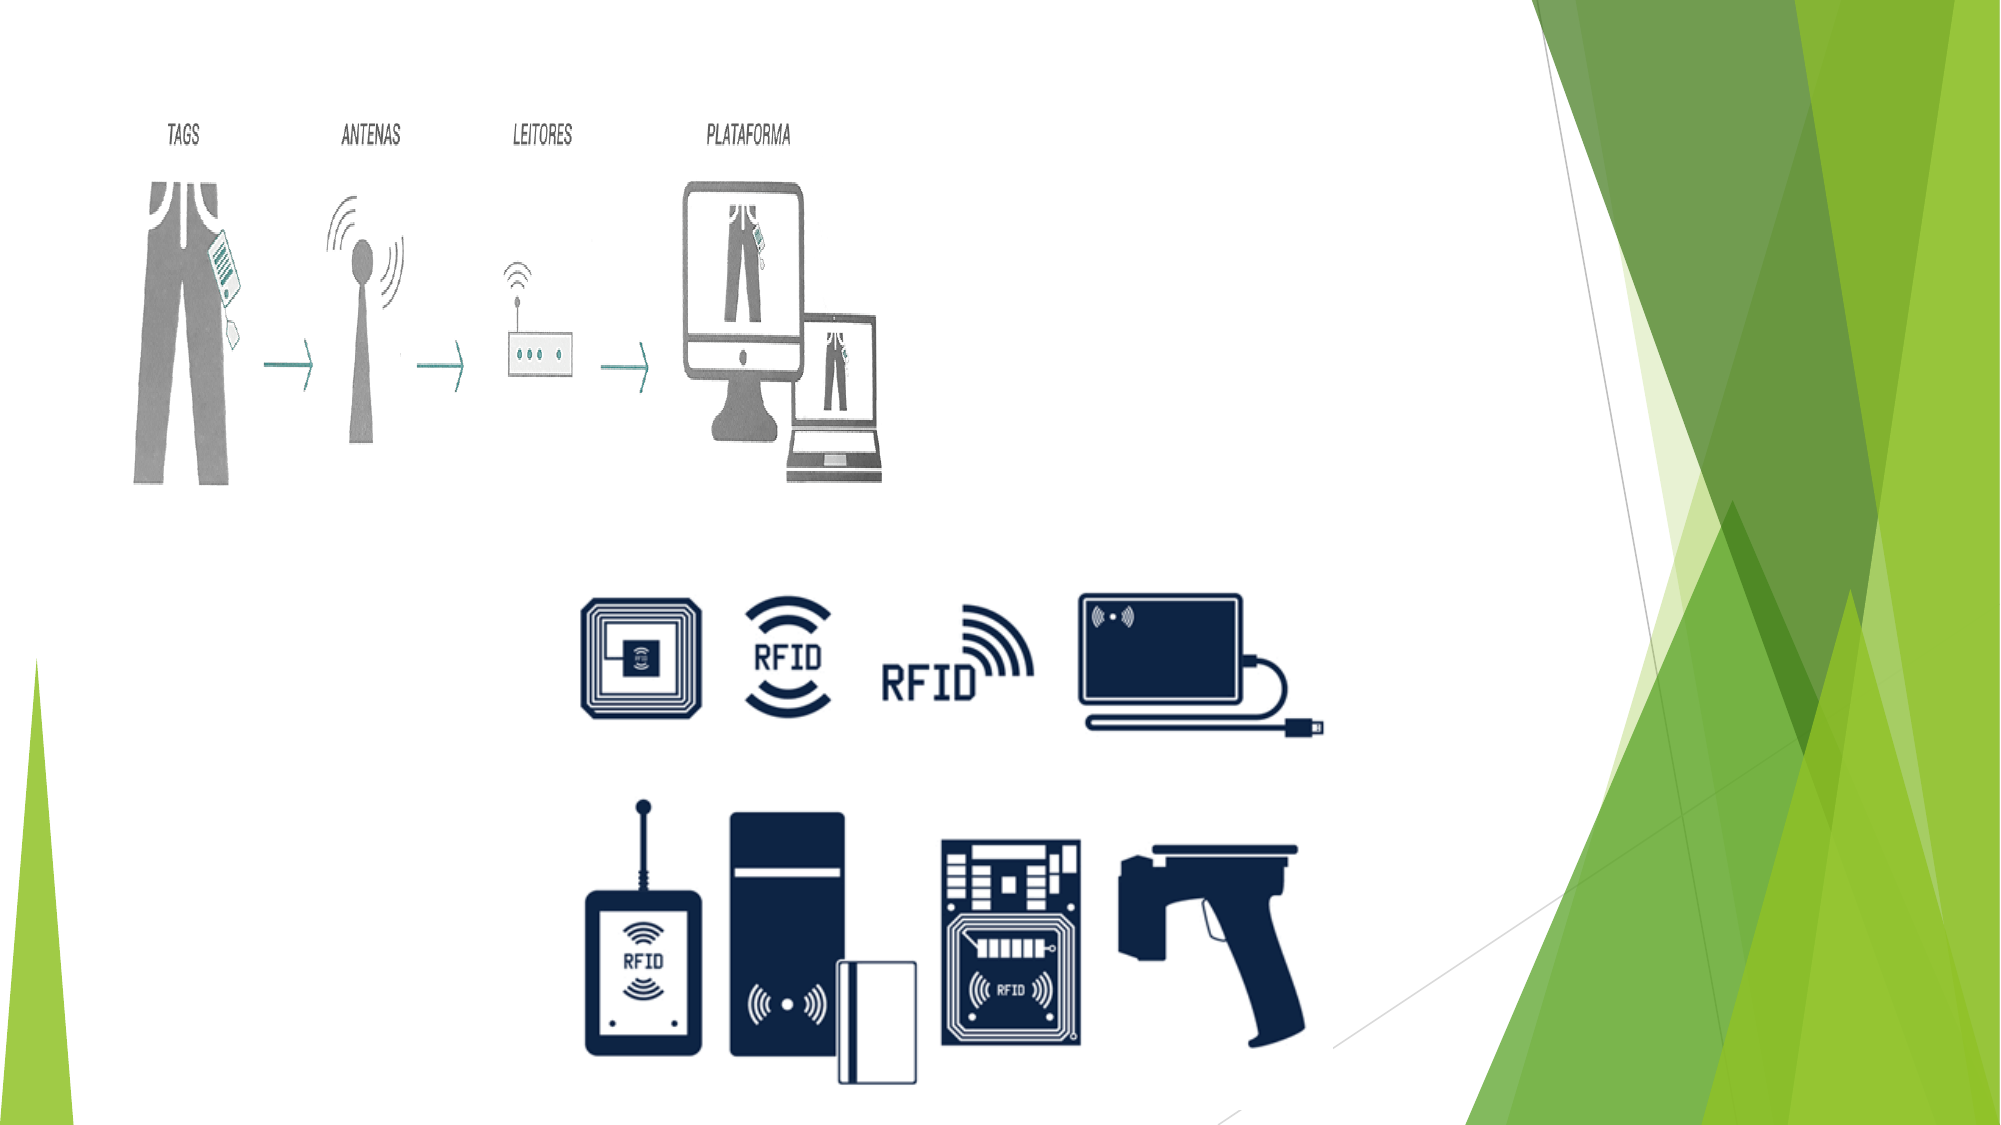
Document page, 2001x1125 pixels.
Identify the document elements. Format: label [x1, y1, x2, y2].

picture [133, 123, 882, 490]
picture [551, 562, 1333, 1110]
